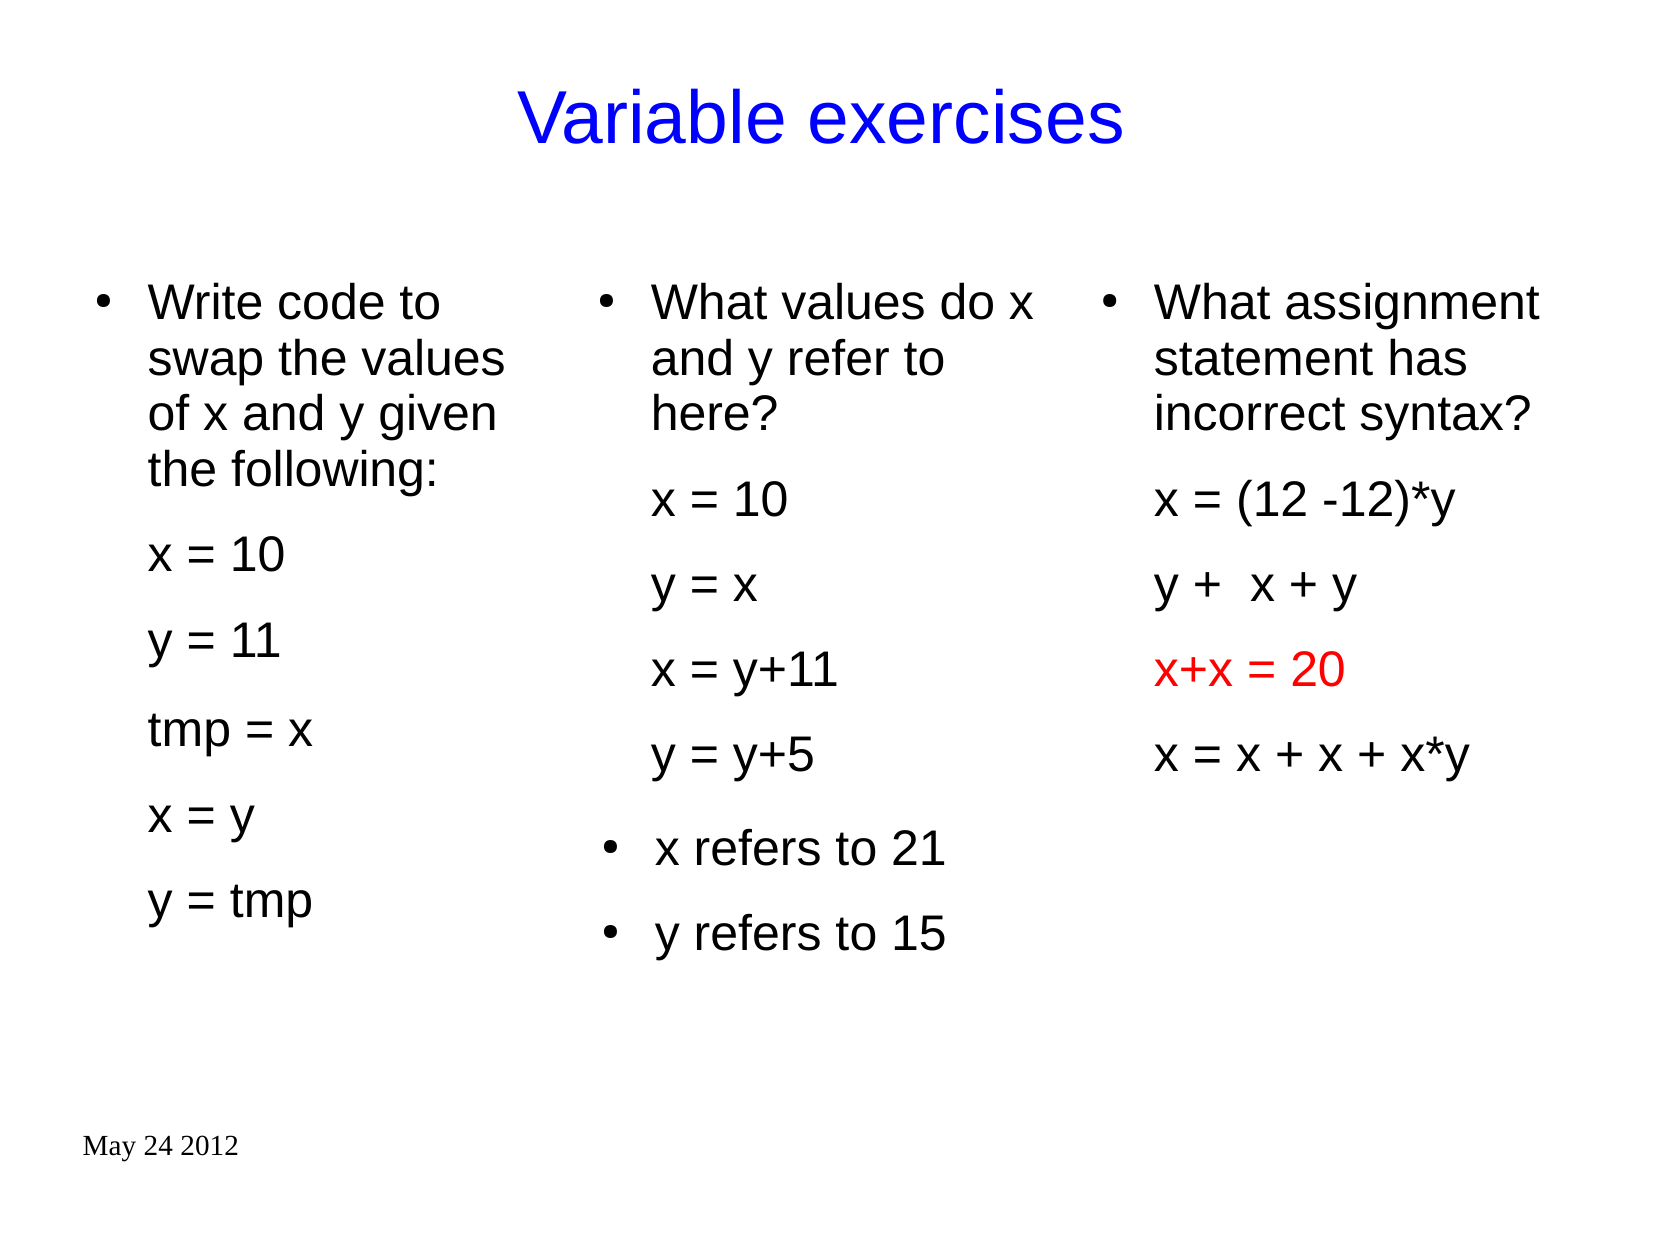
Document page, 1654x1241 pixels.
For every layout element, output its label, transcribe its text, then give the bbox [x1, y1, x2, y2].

list x refers to 21 y refers to 15 [583, 820, 1063, 1211]
list Write code to swap the values of x and y given the following: x = 10 y = 11 [76, 274, 556, 668]
title Variable exercises [76, 58, 1565, 178]
list What assignment statement has incorrect syntax? x = (12 -12)*y y + x + y x+x = 20 x = x + x + x*y [1083, 274, 1563, 783]
list tmp = x x = y y = tmp [76, 701, 556, 1092]
list What values do x and y refer to here? x = 10 y = x x = y+11 y = y+5 [579, 274, 1060, 783]
